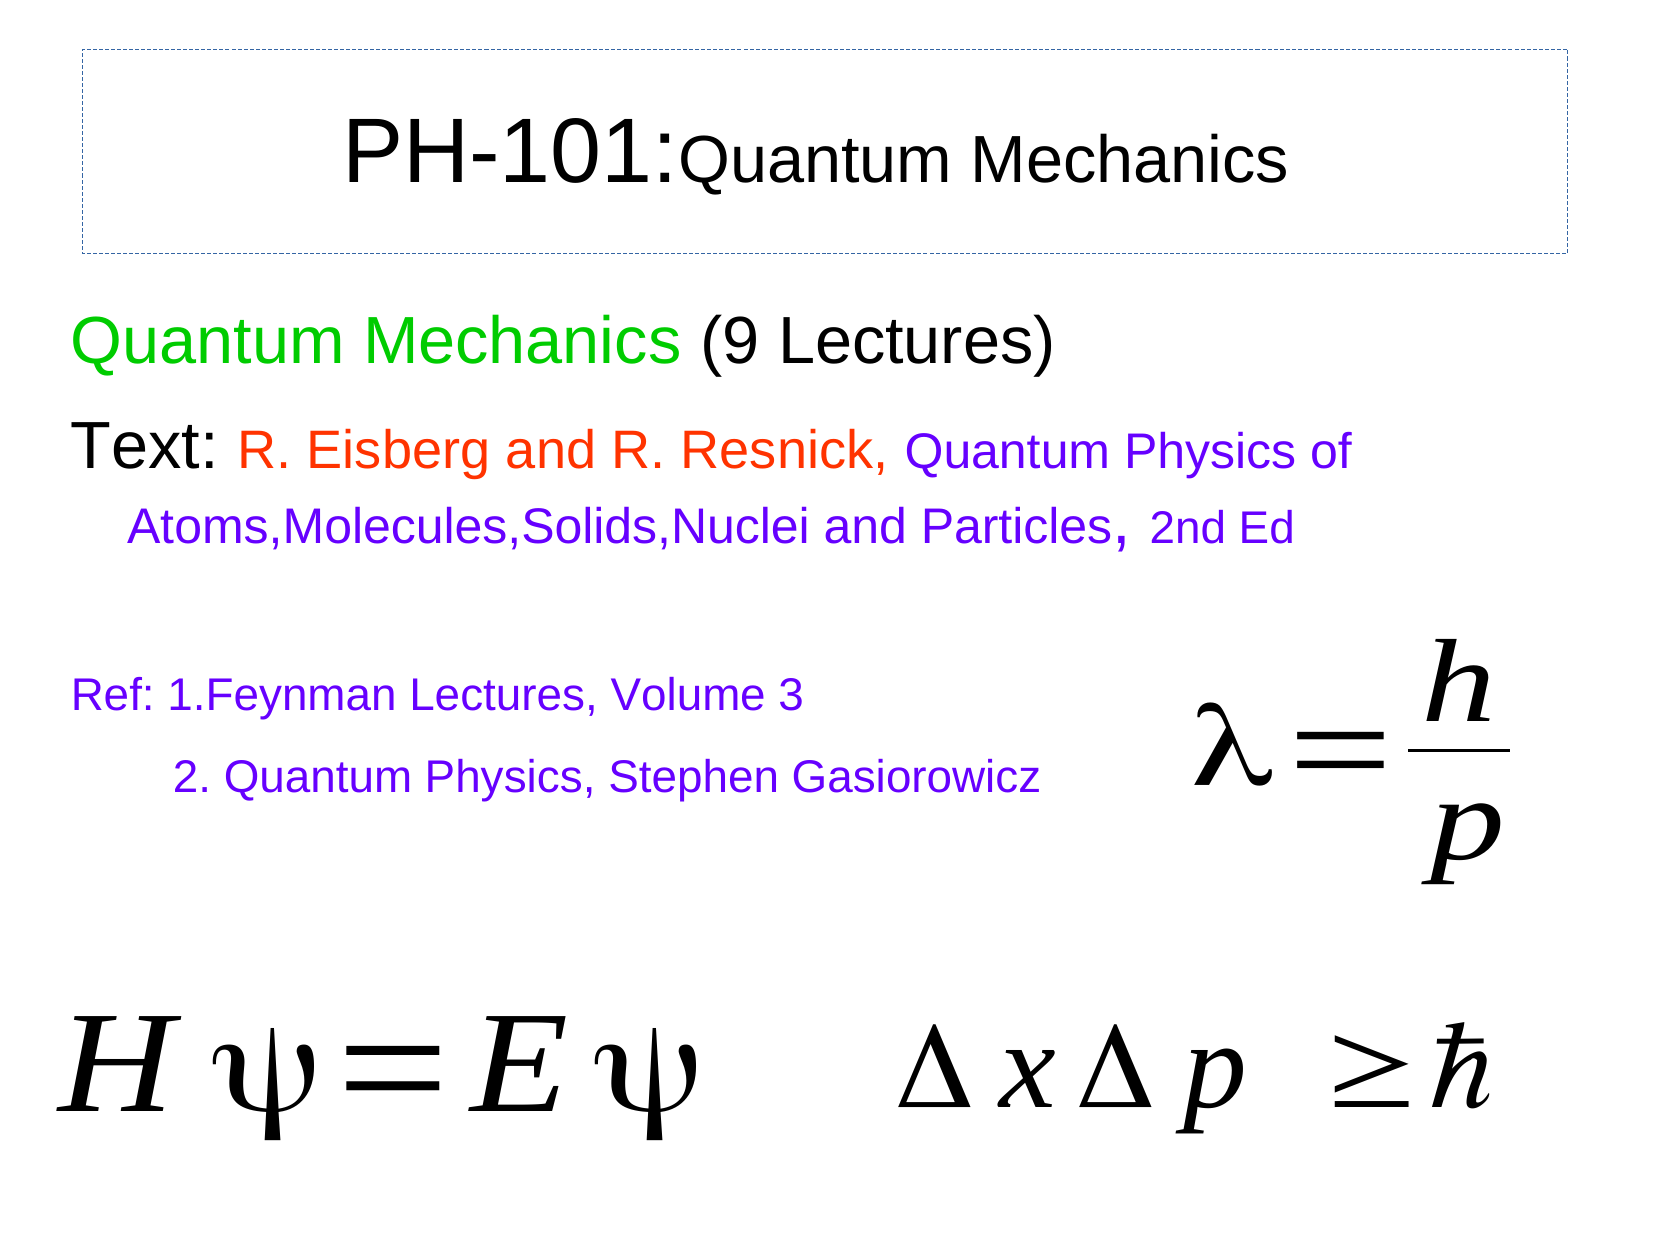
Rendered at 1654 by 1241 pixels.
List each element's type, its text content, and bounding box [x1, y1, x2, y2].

title PH-101:Quantum Mechanics [82, 49, 1568, 254]
chart [1169, 614, 1532, 886]
list Quantum Mechanics (9 Lectures) Text: R. Eisberg and R. Resnick, Quantum Physics of Atoms,Molecules,Solids,Nuclei and Particles, 2nd Ed Ref: 1.Feynman Lectures, Volume 3 2. Quantum Physics, Stephen Gasiorowicz [70, 299, 1557, 1016]
chart [29, 980, 727, 1146]
chart [876, 992, 1512, 1146]
